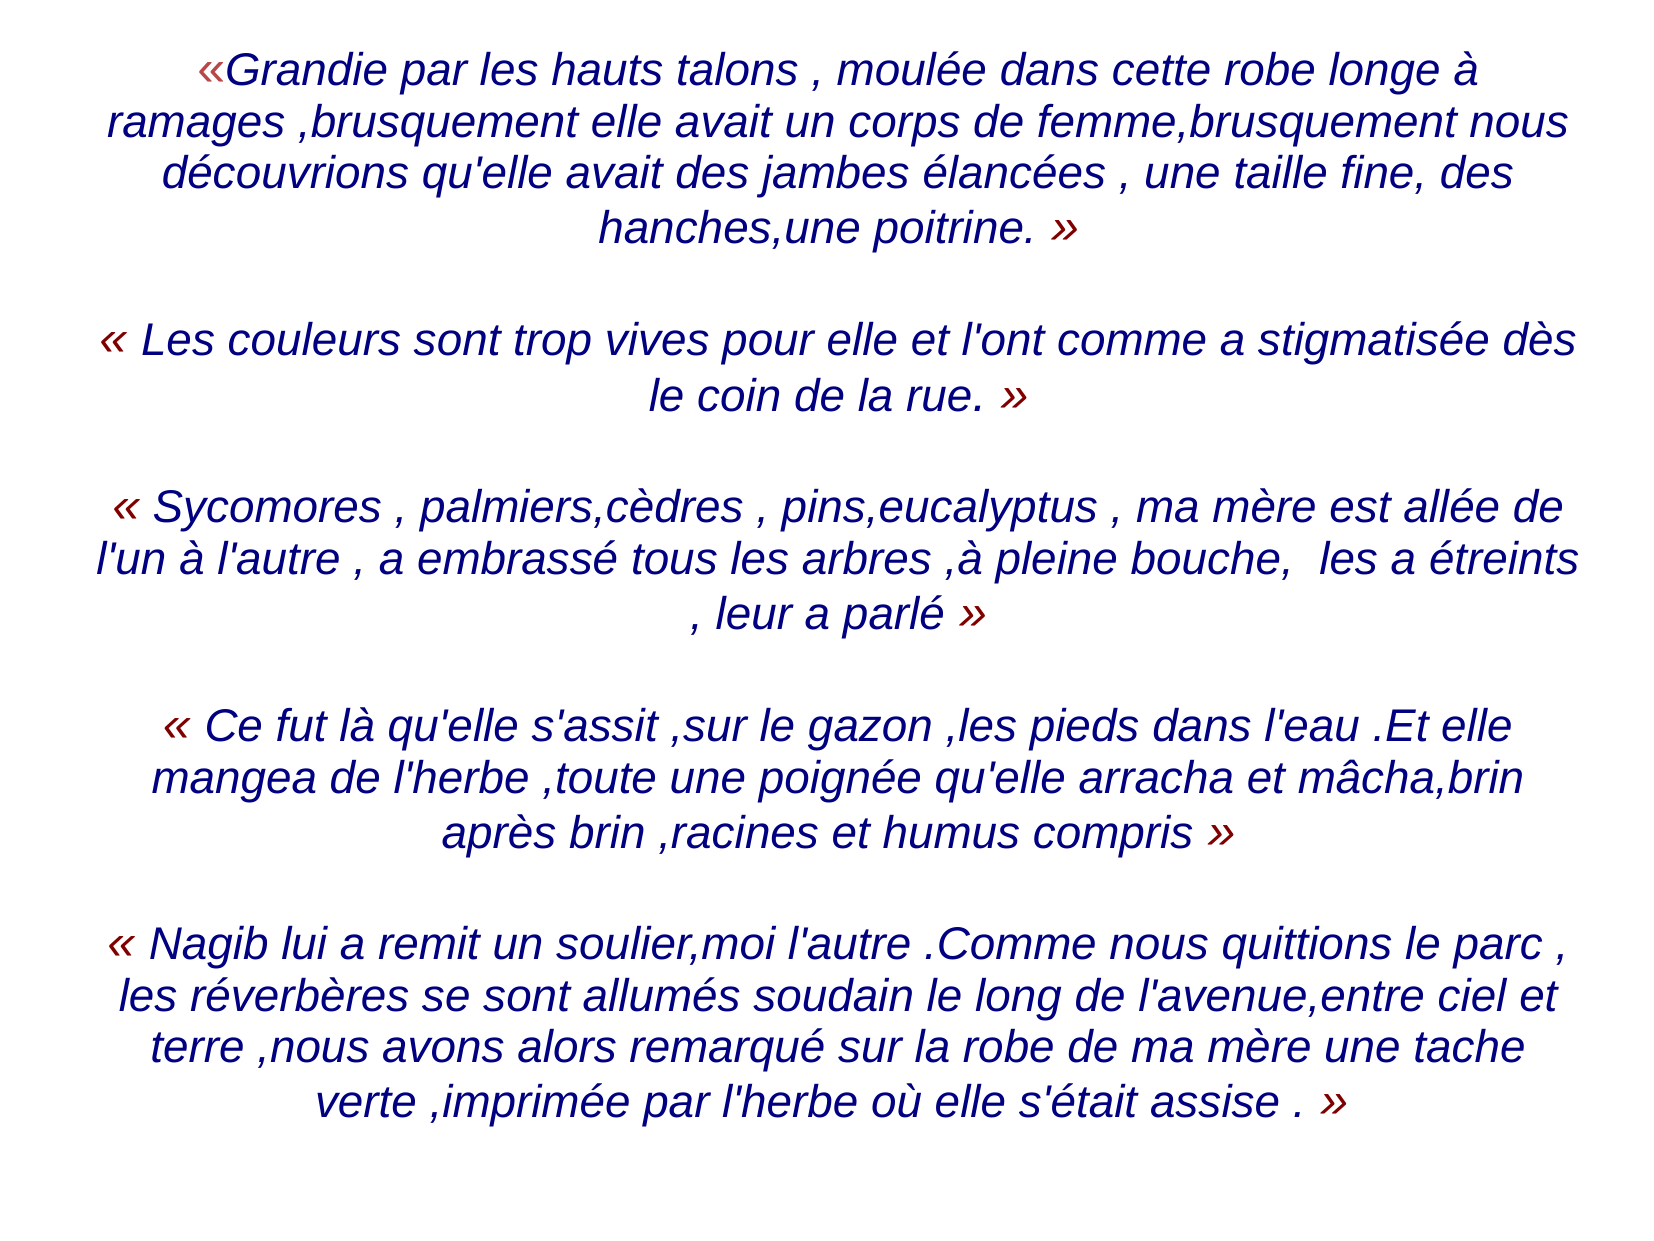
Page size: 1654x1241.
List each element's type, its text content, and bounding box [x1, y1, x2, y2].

subtitle «Grandie par les hauts talons , moulée dans cette robe longe à ramages ,brusquement elle avait un corps de femme,brusquement nous découvrions qu'elle avait des jambes élancées , une taille fine, des hanches,une poitrine. » « Les couleurs sont trop vives pour elle et l'ont comme a stigmatisée dès le coin de la rue. » « Sycomores , palmiers,cèdres , pins,eucalyptus , ma mère est allée de l'un à l'autre , a embrassé tous les arbres ,à pleine bouche, les a étreints , leur a parlé » « Ce fut là qu'elle s'assit ,sur le gazon ,les pieds dans l'eau .Et elle mangea de l'herbe ,toute une poignée qu'elle arracha et mâcha,brin après brin ,racines et humus compris » « Nagib lui a remit un soulier,moi l'autre .Comme nous quittions le parc , les réverbères se sont allumés soudain le long de l'avenue,entre ciel et terre ,nous avons alors remarqué sur la robe de ma mère une tache verte ,imprimée par l'herbe où elle s'était assise . » [94, 40, 1583, 1204]
